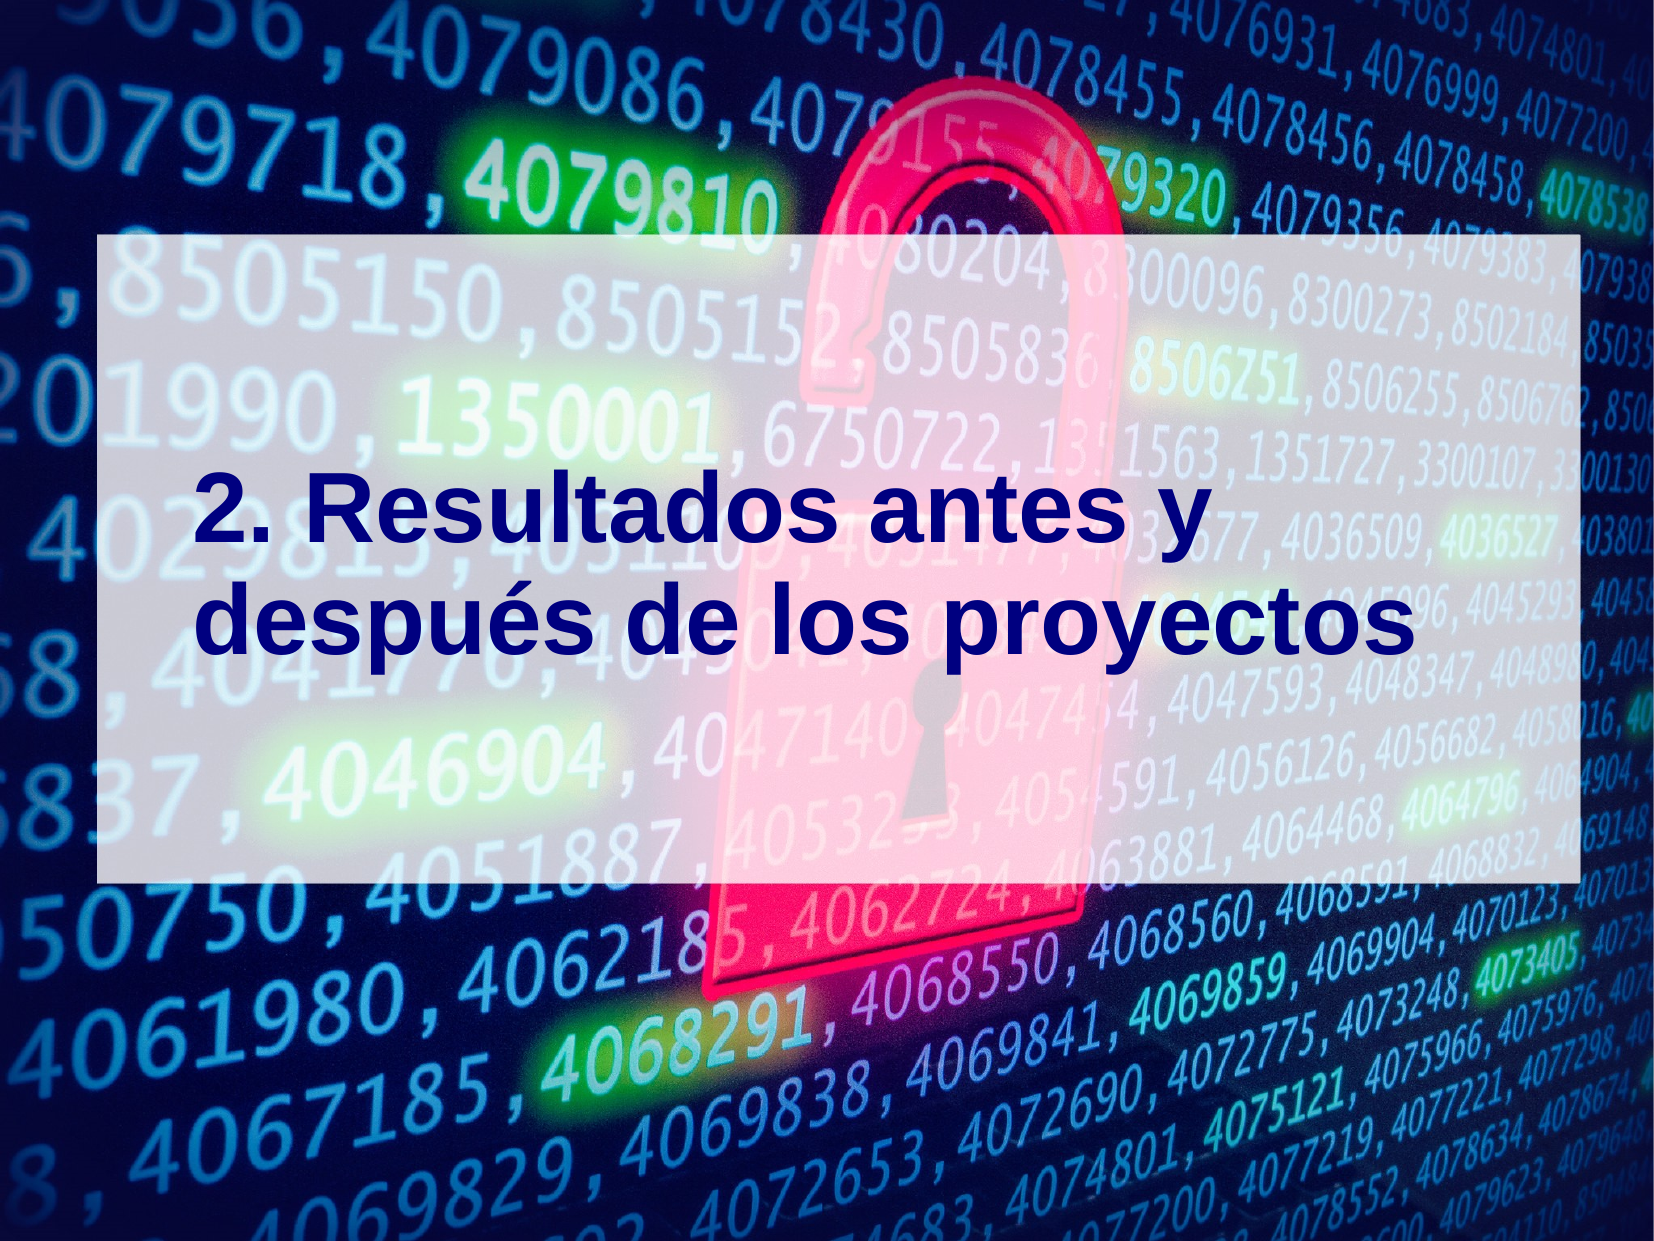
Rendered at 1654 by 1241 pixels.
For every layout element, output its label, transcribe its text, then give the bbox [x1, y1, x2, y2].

picture [0, 0, 1654, 1241]
text_box 2. Resultados antes y después de los proyectos [177, 445, 1477, 796]
picture [1645, 703, 1654, 721]
